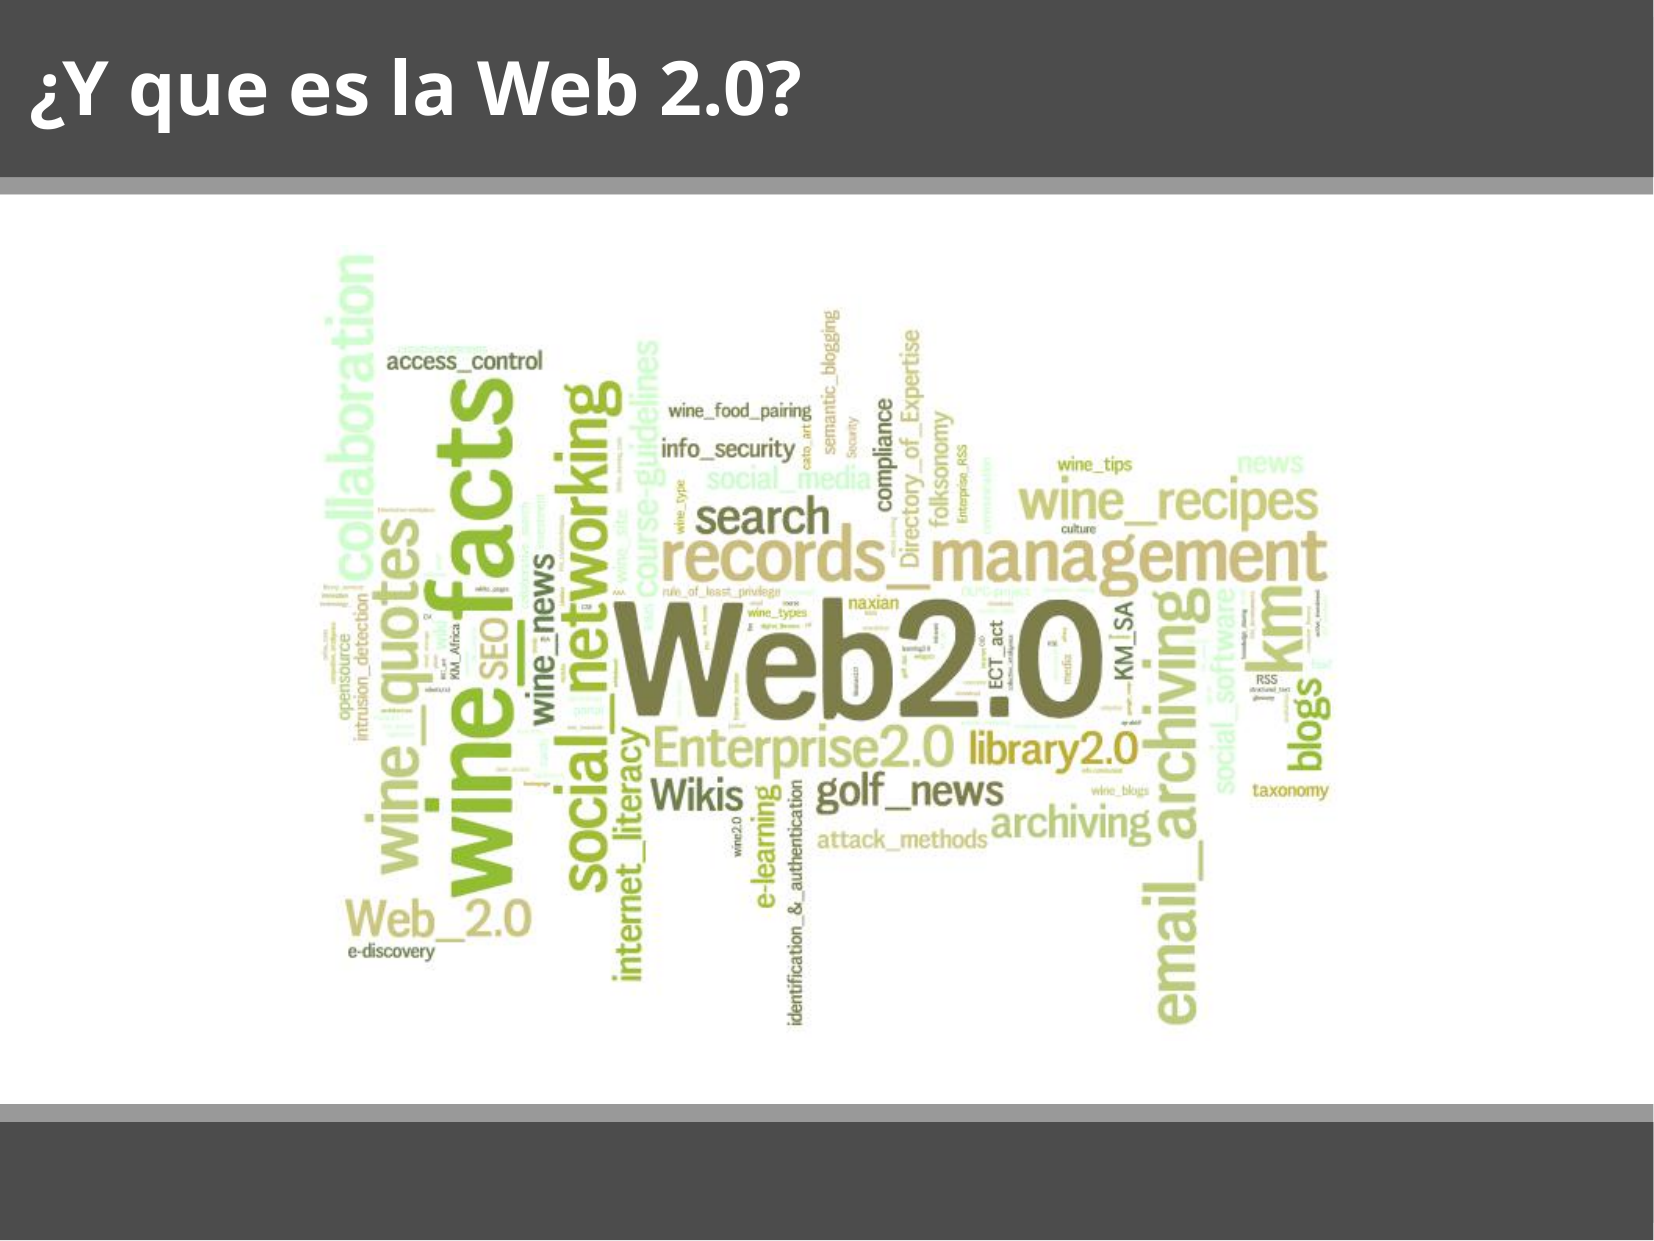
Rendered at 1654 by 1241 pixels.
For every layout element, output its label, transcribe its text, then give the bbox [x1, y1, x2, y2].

title ¿Y que es la Web 2.0? [29, 15, 1654, 158]
picture [236, 245, 1417, 1041]
